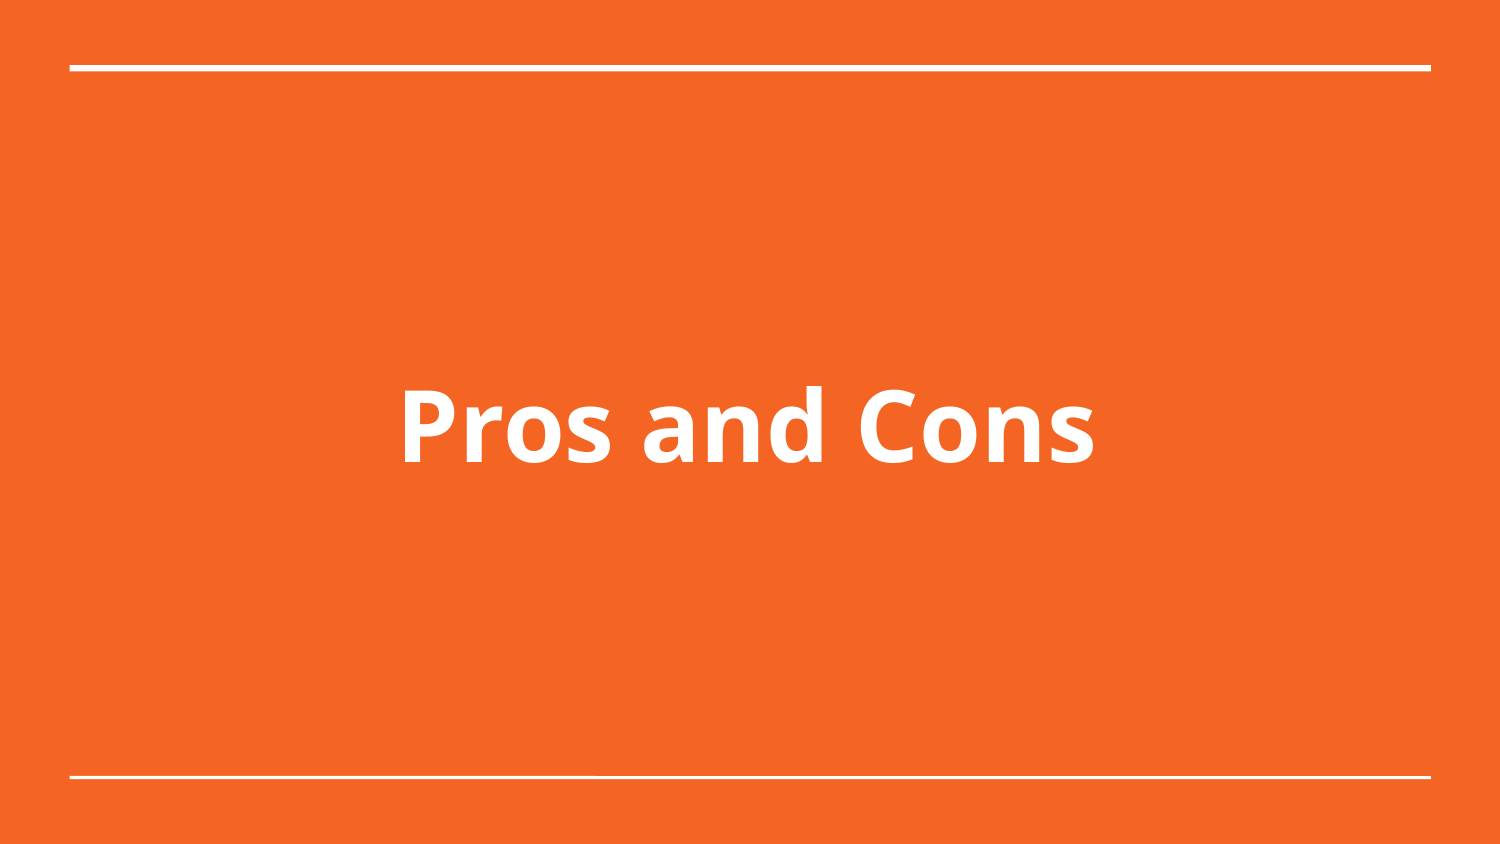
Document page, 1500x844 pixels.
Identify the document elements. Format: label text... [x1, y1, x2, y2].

title Pros and Cons [66, 296, 1428, 550]
